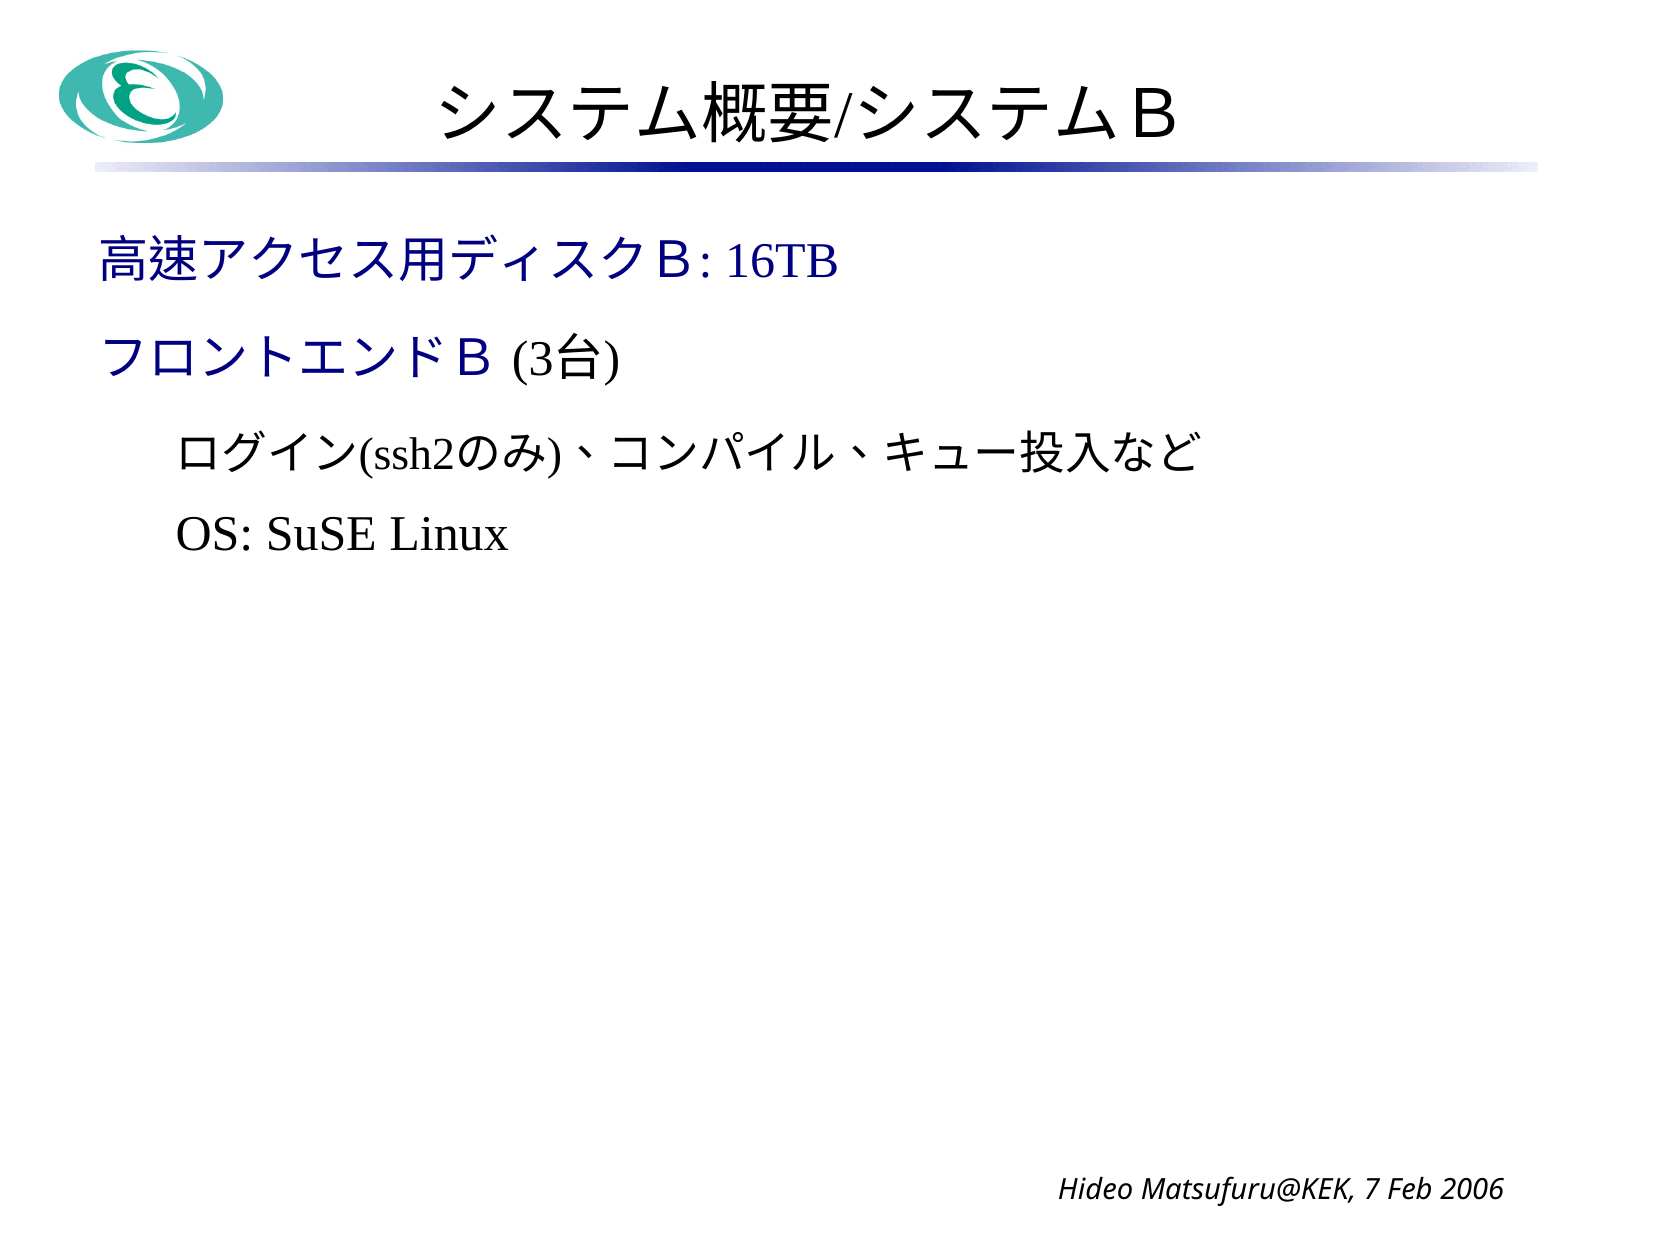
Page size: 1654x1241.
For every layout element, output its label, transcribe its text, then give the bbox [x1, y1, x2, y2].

picture [95, 162, 1538, 172]
list 高速アクセス用ディスクＢ: 16TB フロントエンドＢ (3台) ログイン(ssh2のみ)、コンパイル、キュー投入など OS: SuSE Linux [81, 224, 1471, 1146]
title システム概要/システムＢ [181, 58, 1441, 166]
picture [52, 41, 230, 152]
